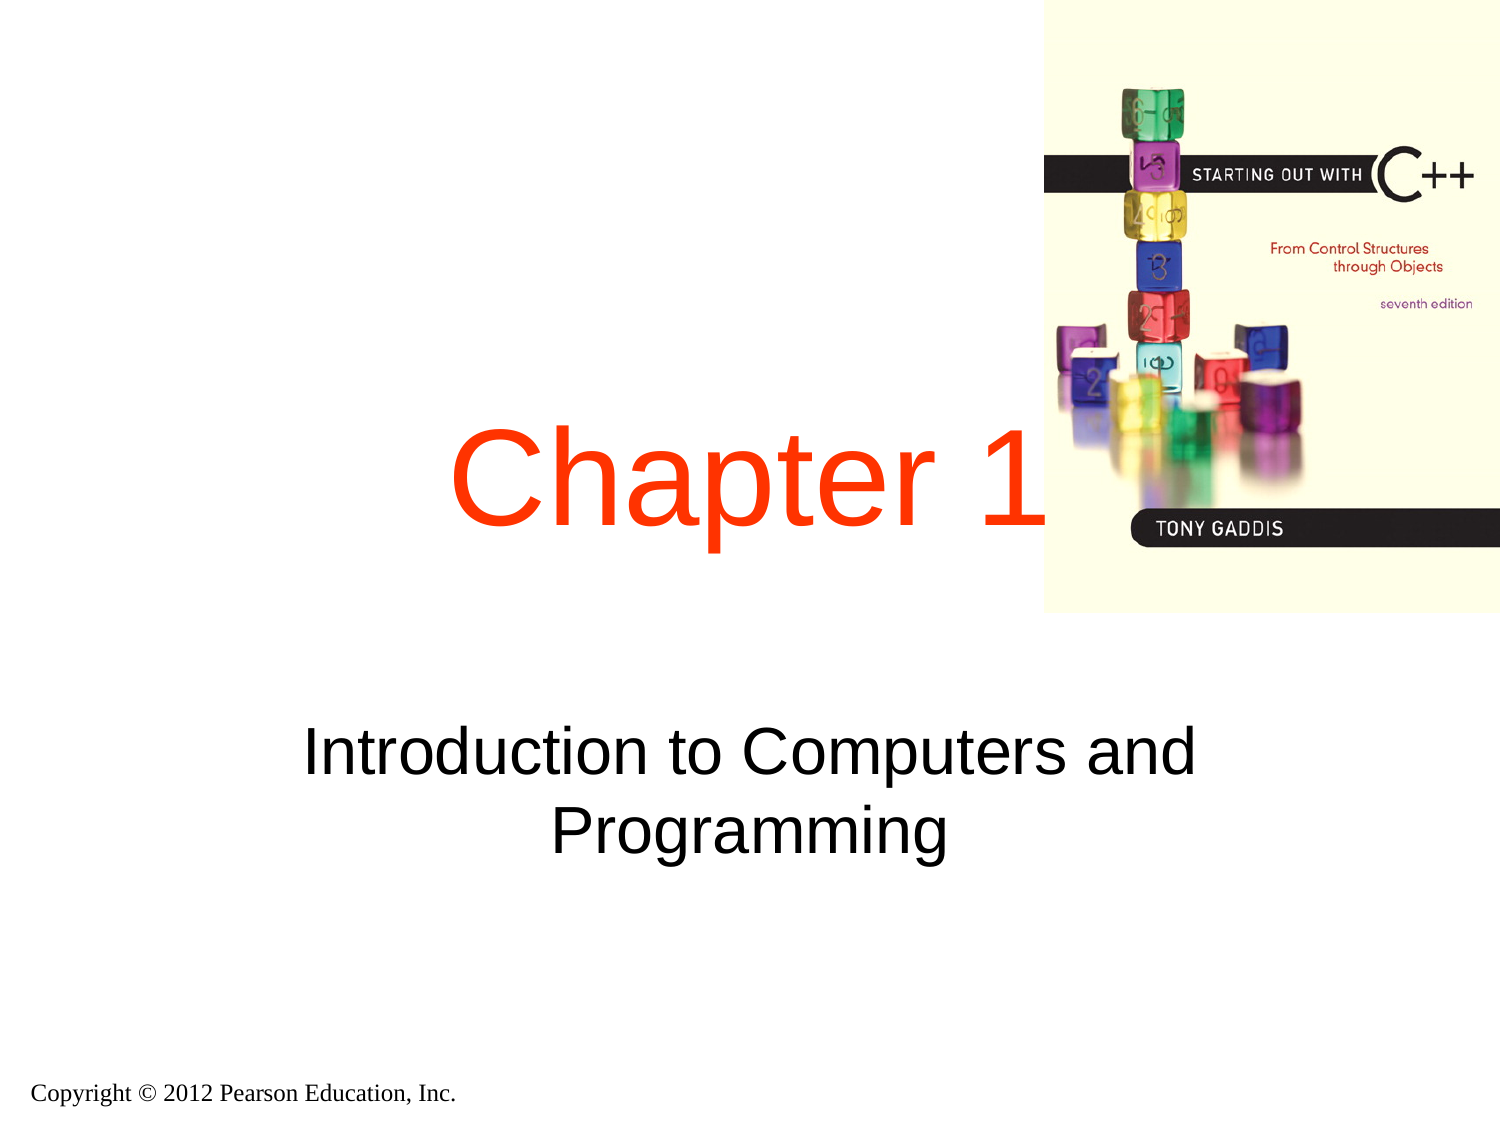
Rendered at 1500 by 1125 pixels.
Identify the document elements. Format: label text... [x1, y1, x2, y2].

picture [1044, 0, 1500, 613]
title Chapter 1 [300, 349, 1201, 591]
subtitle Introduction to Computers and Programming [225, 699, 1276, 988]
